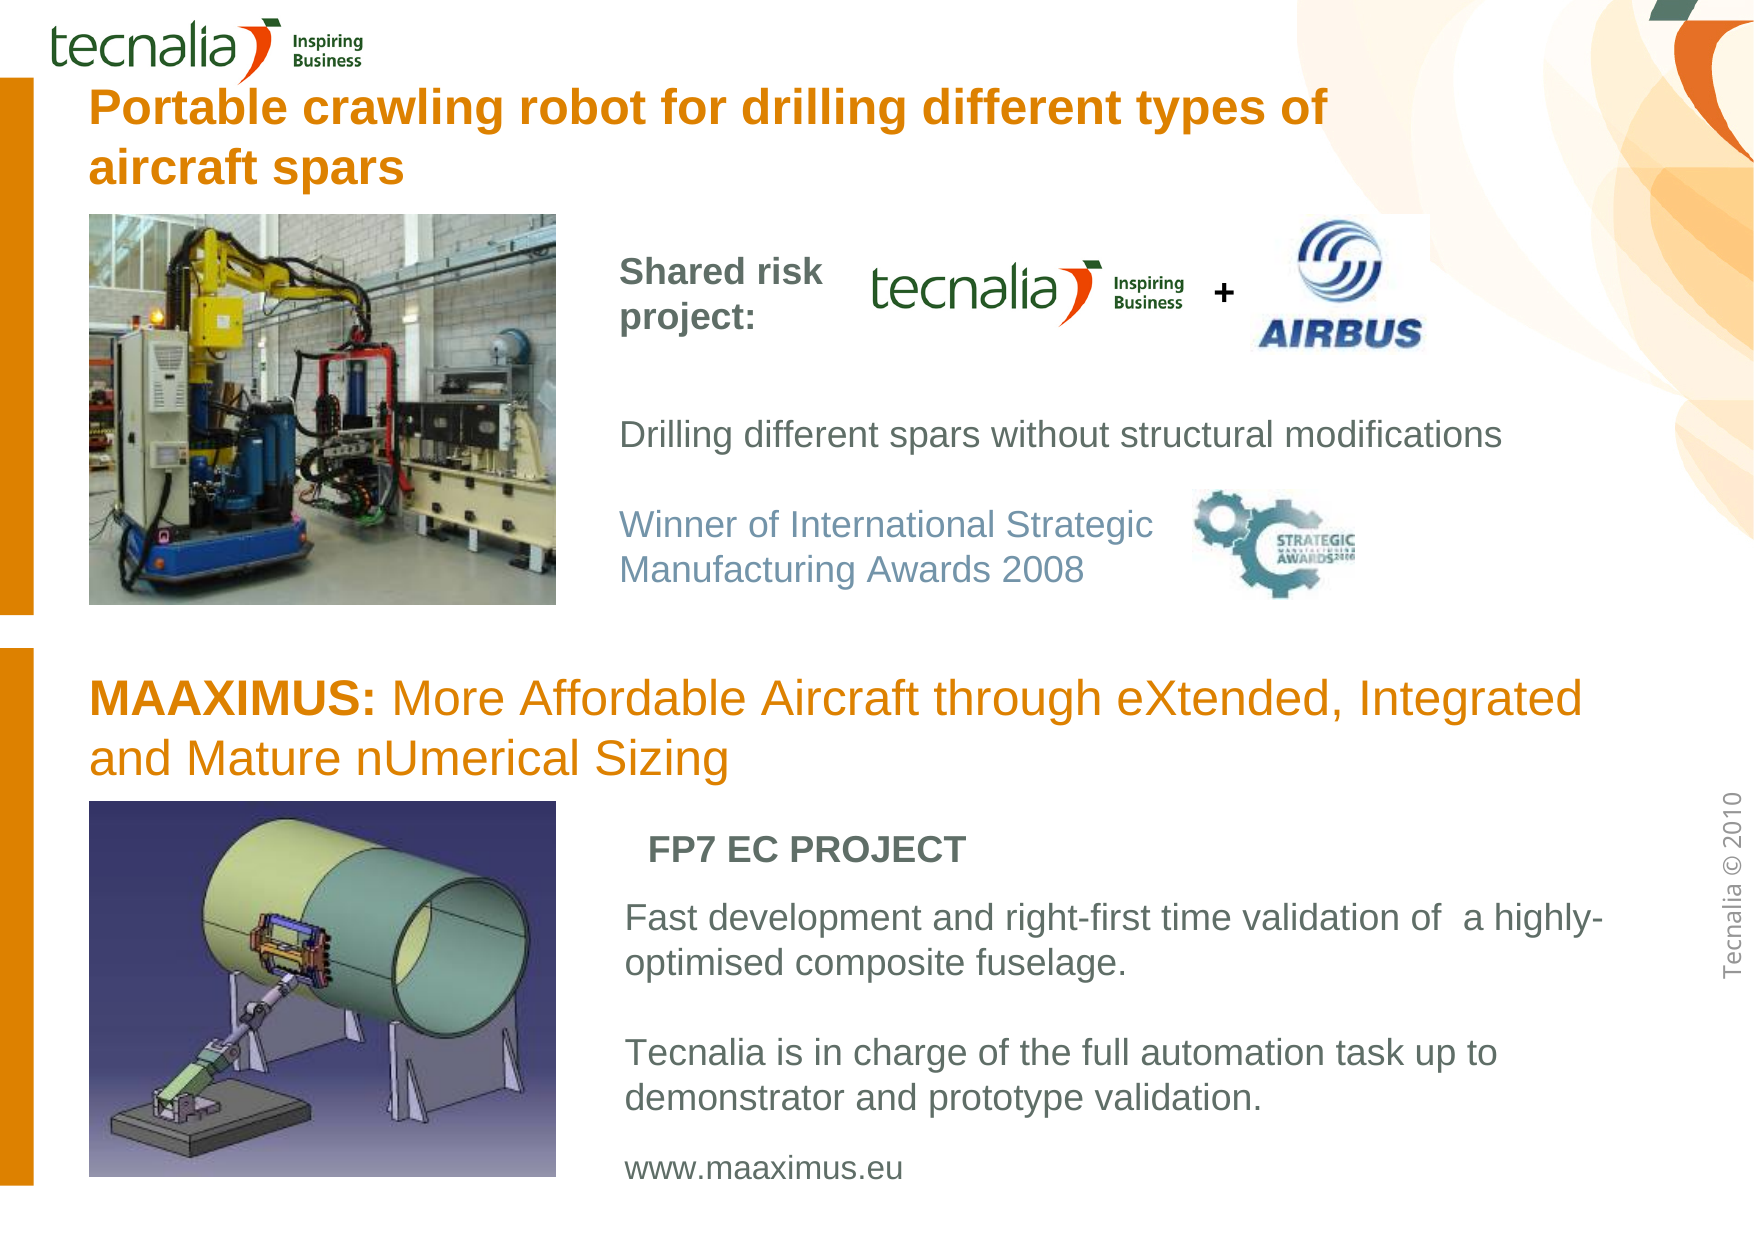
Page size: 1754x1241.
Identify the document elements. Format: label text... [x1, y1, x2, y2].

picture [868, 253, 1188, 334]
picture [1250, 0, 1754, 548]
picture [1192, 489, 1355, 600]
text_box [0, 648, 34, 1186]
text_box Drilling different spars without structural modifications Winner of International Strategic Manufacturing Awards 2008 [604, 402, 1662, 561]
text_box + [1198, 260, 1251, 321]
text_box Portable crawling robot for drilling different types of aircraft spars [73, 66, 1355, 203]
text_box Shared risk project: [604, 239, 840, 345]
text_box MAAXIMUS: More Affordable Aircraft through eXtended, Integrated and Mature nUmerical Sizing [73, 657, 1621, 793]
picture [47, 11, 367, 92]
picture [89, 214, 556, 605]
text_box [0, 77, 34, 616]
text_box www.maaximus.eu [609, 1138, 919, 1194]
text_box Fast development and right-first time validation of a highly-optimised composite fuselage. Tecnalia is in charge of the full automation task up to demonstrator and prototype validation. [609, 885, 1662, 1153]
text_box FP7 EC PROJECT [631, 829, 951, 866]
picture [89, 801, 556, 1177]
